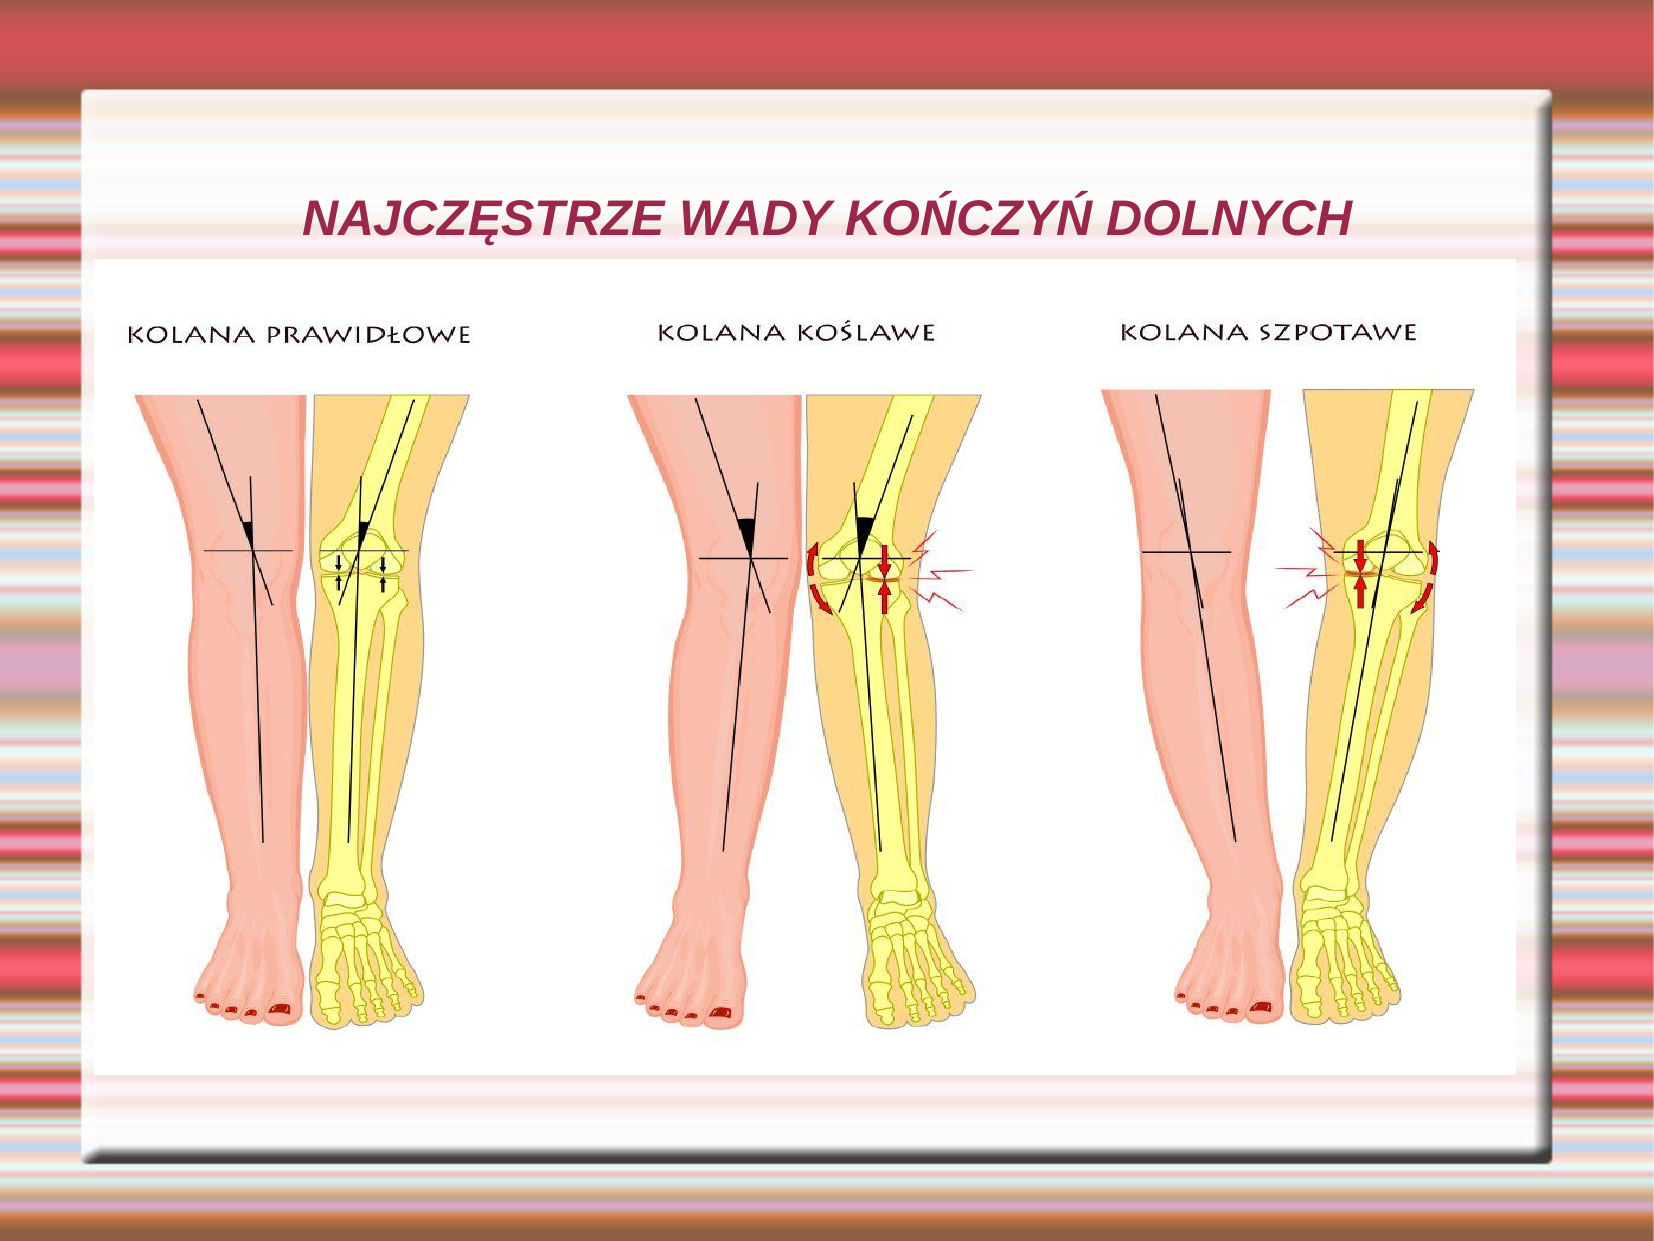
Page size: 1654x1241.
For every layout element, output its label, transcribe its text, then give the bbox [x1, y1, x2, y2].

title NAJCZĘSTRZE WADY KOŃCZYŃ DOLNYCH [121, 114, 1534, 322]
picture [0, 0, 1654, 1241]
